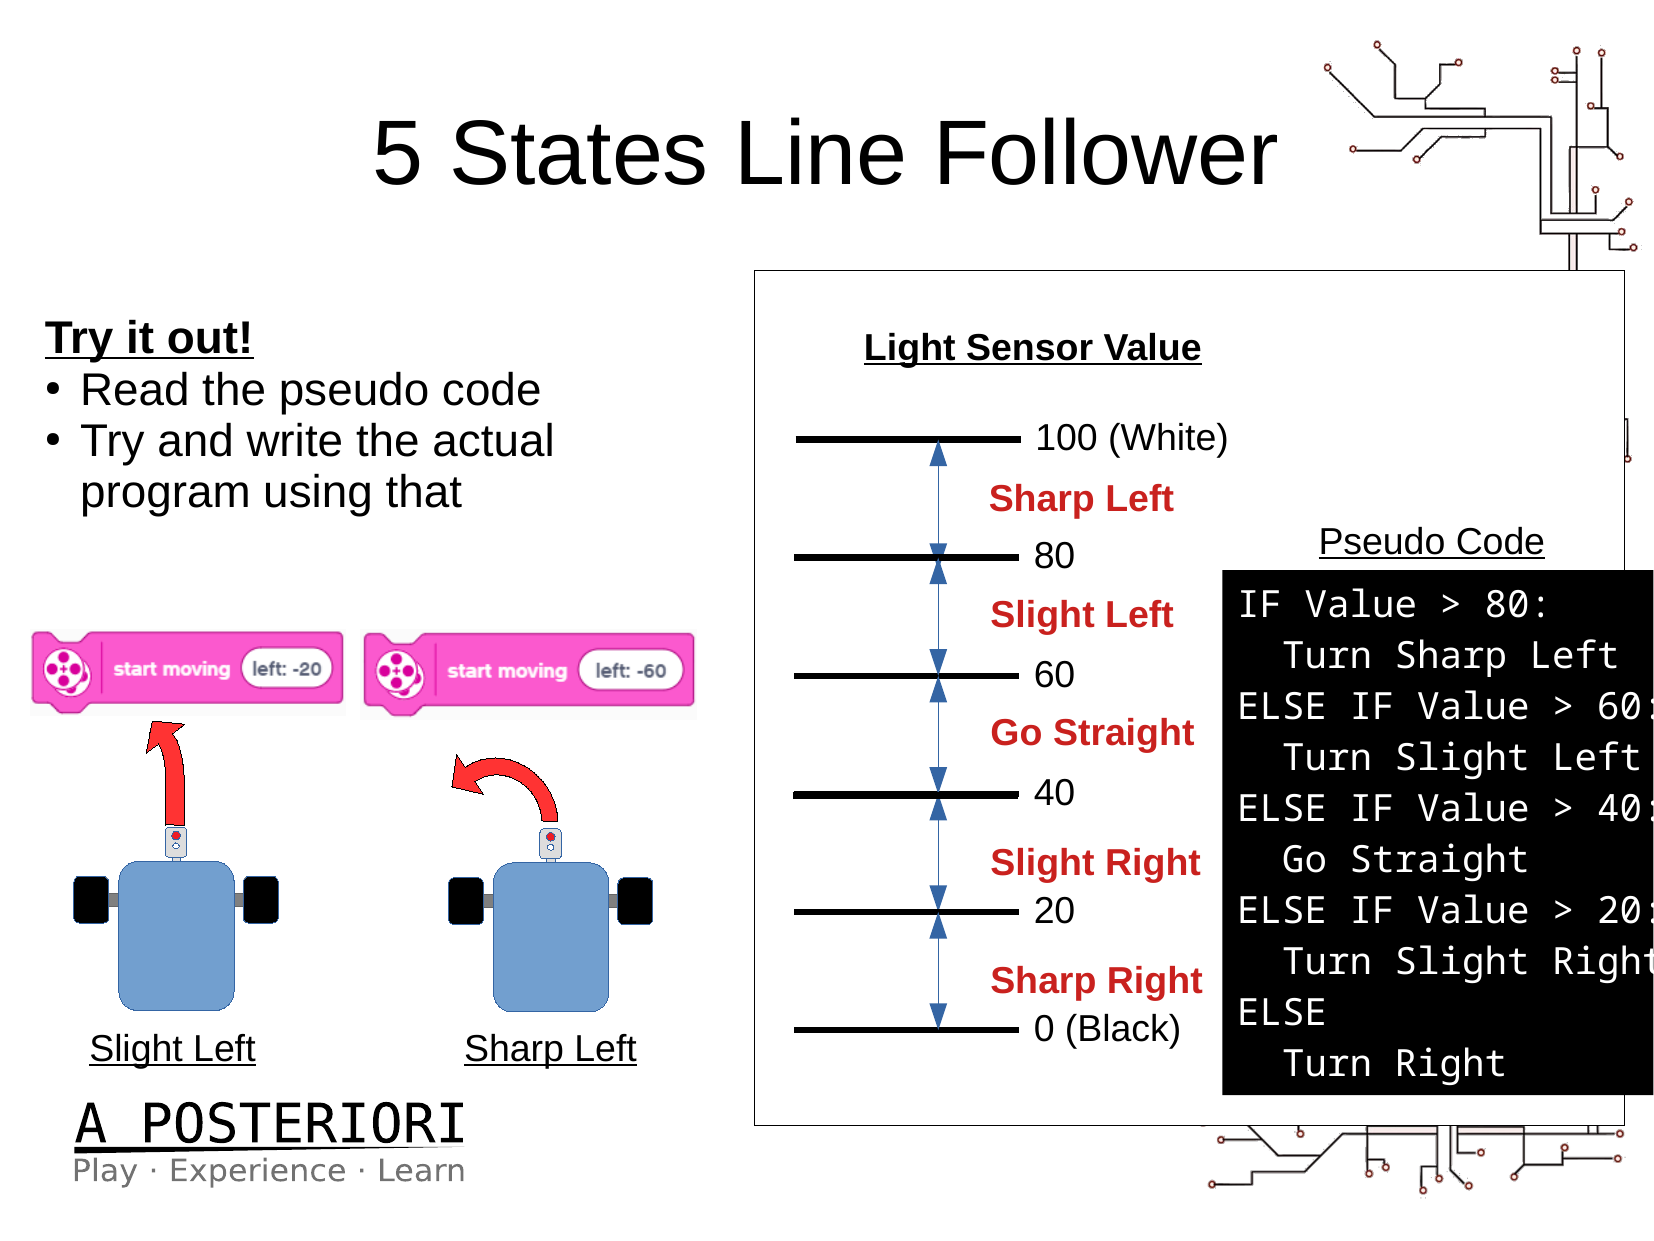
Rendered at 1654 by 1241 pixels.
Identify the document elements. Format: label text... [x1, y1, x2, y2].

text_box 0 (Black) [1019, 1000, 1222, 1061]
title 5 States Line Follower [82, 49, 1571, 257]
text_box [451, 754, 558, 822]
text_box 40 [1019, 763, 1170, 824]
text_box [146, 721, 185, 826]
text_box Try it out! Read the pseudo code Try and write the actual program using that [30, 305, 721, 526]
text_box [448, 828, 653, 1012]
text_box Go Straight [975, 704, 1210, 762]
text_box IF Value > 80: Turn Sharp Left ELSE IF Value > 60: Turn Slight Left ELSE IF Value > 40: Go Straight ELSE IF Value > 20: Turn Slight Right ELSE Turn Right [1222, 570, 1609, 963]
text_box Sharp Right [975, 952, 1219, 1010]
text_box Pseudo Code [1303, 513, 1561, 571]
text_box Sharp Left [974, 469, 1190, 527]
text_box 100 (White) [1020, 409, 1261, 551]
text_box [754, 270, 1625, 1126]
text_box Slight Left [975, 586, 1190, 644]
text_box 60 [1019, 645, 1170, 704]
text_box Sharp Left [437, 1020, 663, 1077]
text_box 80 [1019, 527, 1170, 588]
text_box Light Sensor Value [849, 319, 1217, 377]
picture [30, 629, 346, 716]
picture [360, 629, 697, 721]
text_box [939, 443, 1020, 554]
picture [1177, 1096, 1635, 1200]
text_box 20 [1019, 881, 1170, 942]
picture [1305, 35, 1643, 495]
text_box Slight Right [975, 834, 1217, 892]
text_box Slight Left [60, 1020, 286, 1077]
text_box [73, 827, 279, 1011]
